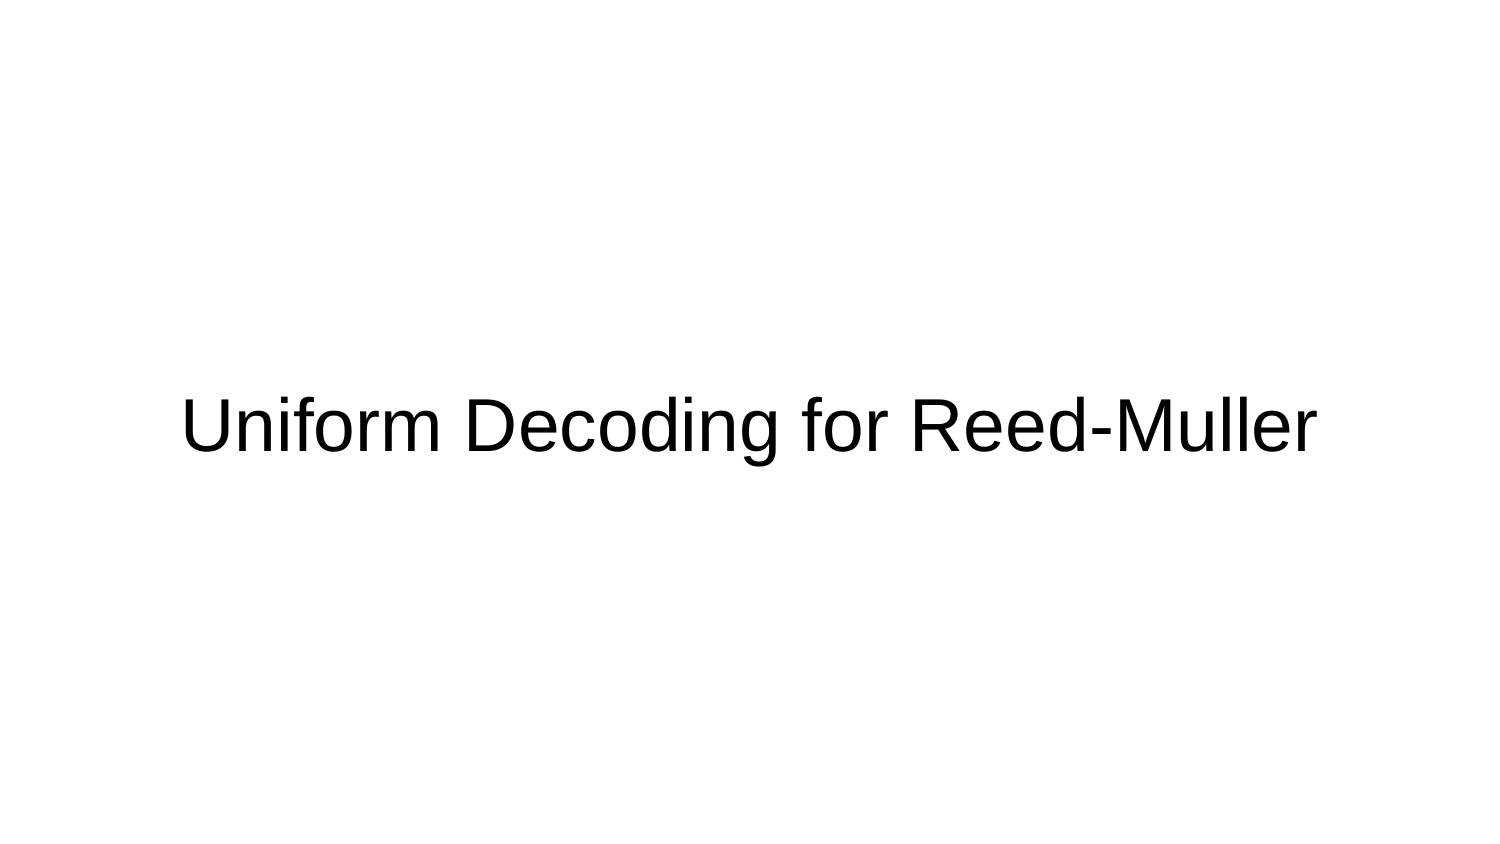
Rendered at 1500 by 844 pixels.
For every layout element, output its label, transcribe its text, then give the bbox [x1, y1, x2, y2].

title Uniform Decoding for Reed-Muller [51, 352, 1449, 491]
